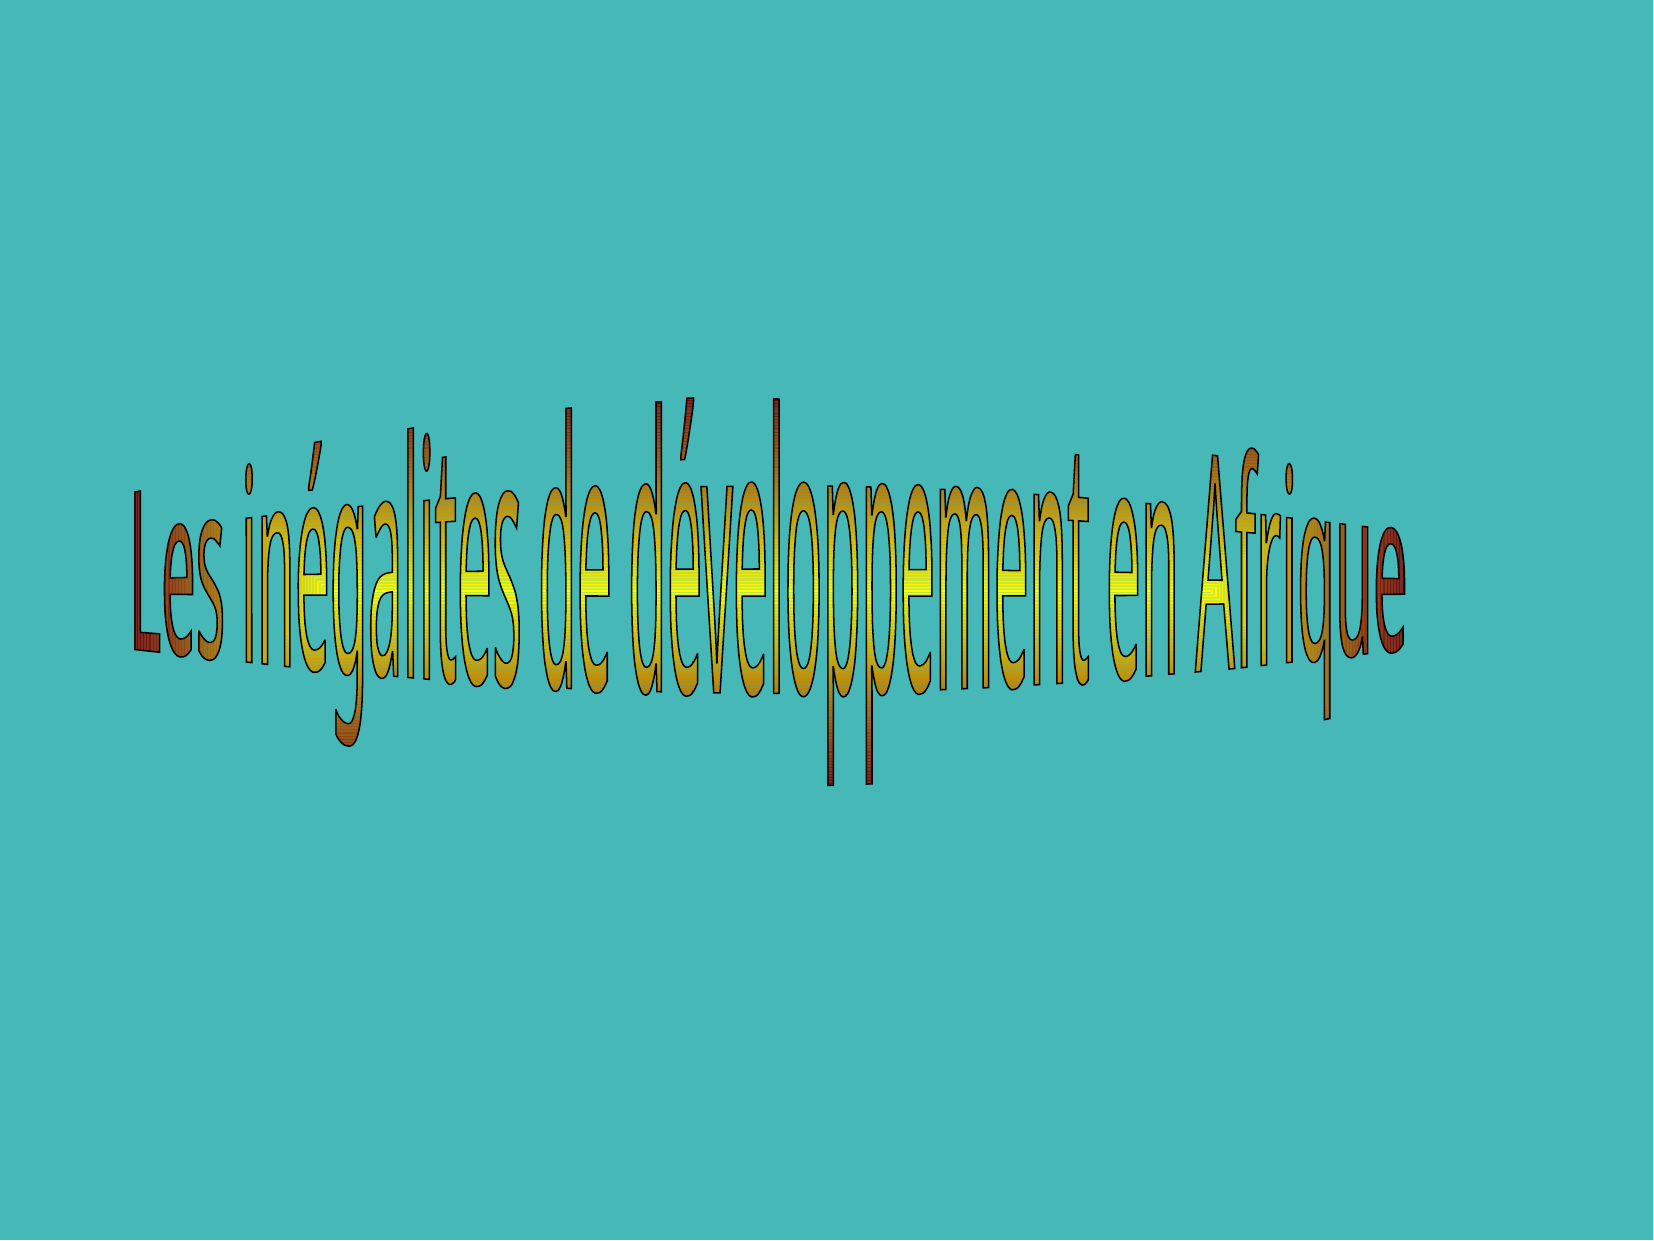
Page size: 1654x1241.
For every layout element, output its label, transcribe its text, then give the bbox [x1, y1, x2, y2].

text_box Les inégalites de développement en Afrique [787, 482, 820, 697]
text_box Les inégalites de développement en Afrique [1146, 501, 1175, 677]
text_box Les inégalites de développement en Afrique [670, 482, 700, 697]
text_box Les inégalites de développement en Afrique [1034, 491, 1063, 685]
text_box Les inégalites de développement en Afrique [423, 500, 430, 680]
text_box Les inégalites de développement en Afrique [1109, 498, 1138, 682]
text_box Les inégalites de développement en Afrique [460, 492, 489, 687]
text_box Les inégalites de développement en Afrique [903, 484, 932, 695]
text_box Les inégalites de développement en Afrique [198, 519, 223, 661]
text_box Les inégalites de développement en Afrique [700, 486, 733, 693]
text_box Les inégalites de développement en Afrique [736, 482, 766, 697]
text_box Les inégalites de développement en Afrique [580, 485, 609, 694]
text_box Les inégalites de développement en Afrique [333, 504, 363, 747]
text_box Les inégalites de développement en Afrique [298, 507, 327, 673]
text_box Les inégalites de développement en Afrique [164, 523, 193, 657]
text_box Les inégalites de développement en Afrique [1339, 523, 1368, 658]
text_box Les inégalites de développement en Afrique [827, 482, 858, 786]
text_box Les inégalites de développement en Afrique [631, 401, 662, 696]
text_box Les inégalites de développement en Afrique [773, 398, 780, 694]
text_box Les inégalites de développement en Afrique [1068, 454, 1089, 686]
text_box Les inégalites de développement en Afrique [1300, 518, 1330, 720]
text_box Les inégalites de développement en Afrique [262, 511, 290, 667]
text_box Les inégalites de développement en Afrique [134, 490, 160, 653]
text_box Les inégalites de développement en Afrique [866, 483, 897, 785]
text_box Les inégalites de développement en Afrique [370, 501, 398, 679]
text_box Les inégalites de développement en Afrique [997, 489, 1026, 690]
text_box Les inégalites de développement en Afrique [495, 490, 520, 689]
text_box Les inégalites de développement en Afrique [407, 427, 414, 678]
text_box Les inégalites de développement en Afrique [246, 517, 252, 663]
text_box Les inégalites de développement en Afrique [541, 407, 572, 692]
text_box Les inégalites de développement en Afrique [1195, 455, 1235, 672]
text_box Les inégalites de développement en Afrique [1261, 513, 1281, 666]
text_box Les inégalites de développement en Afrique [1286, 517, 1293, 663]
text_box Les inégalites de développement en Afrique [940, 486, 989, 690]
text_box Les inégalites de développement en Afrique [1376, 527, 1405, 654]
text_box Les inégalites de développement en Afrique [680, 397, 694, 460]
text_box Les inégalites de développement en Afrique [435, 456, 456, 685]
text_box Les inégalites de développement en Afrique [1235, 448, 1259, 668]
